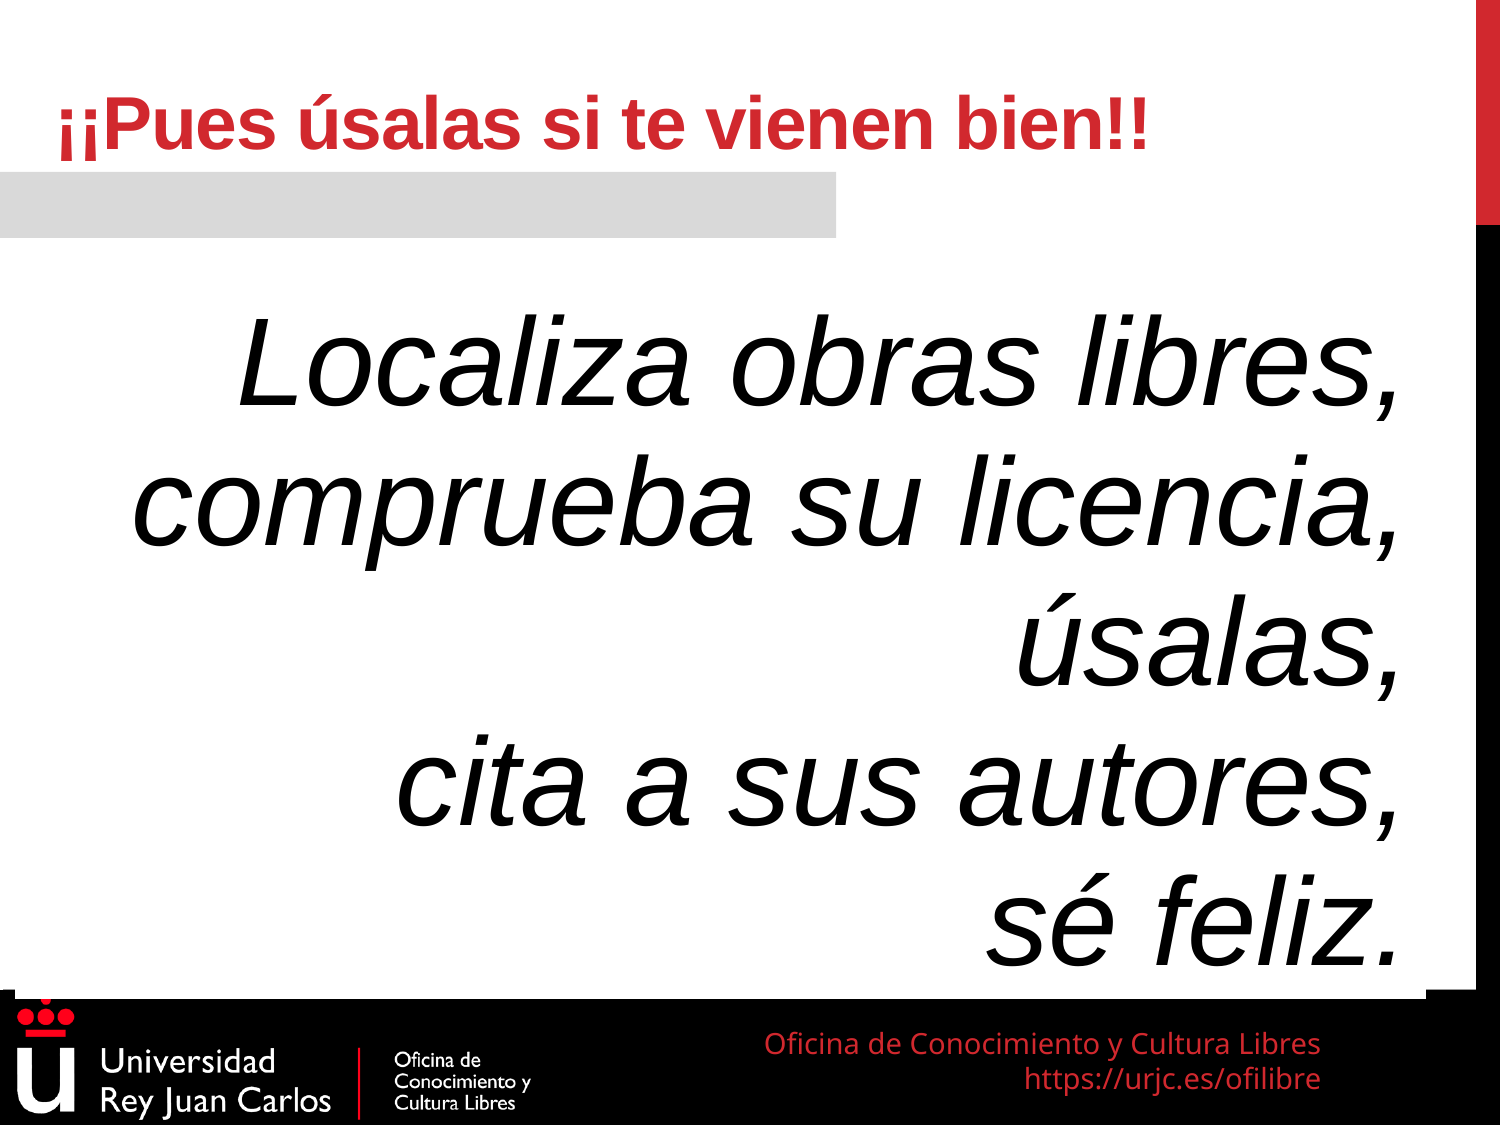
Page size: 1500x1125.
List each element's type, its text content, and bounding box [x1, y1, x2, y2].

text_box Localiza obras libres, comprueba su licencia, úsalas, cita a sus autores, sé feliz. [15, 285, 1426, 999]
title [75, 172, 1026, 250]
text_box [0, 171, 837, 238]
text_box ¡¡Pues úsalas si te vienen bien!! [39, 24, 1366, 172]
picture [17, 999, 531, 1120]
